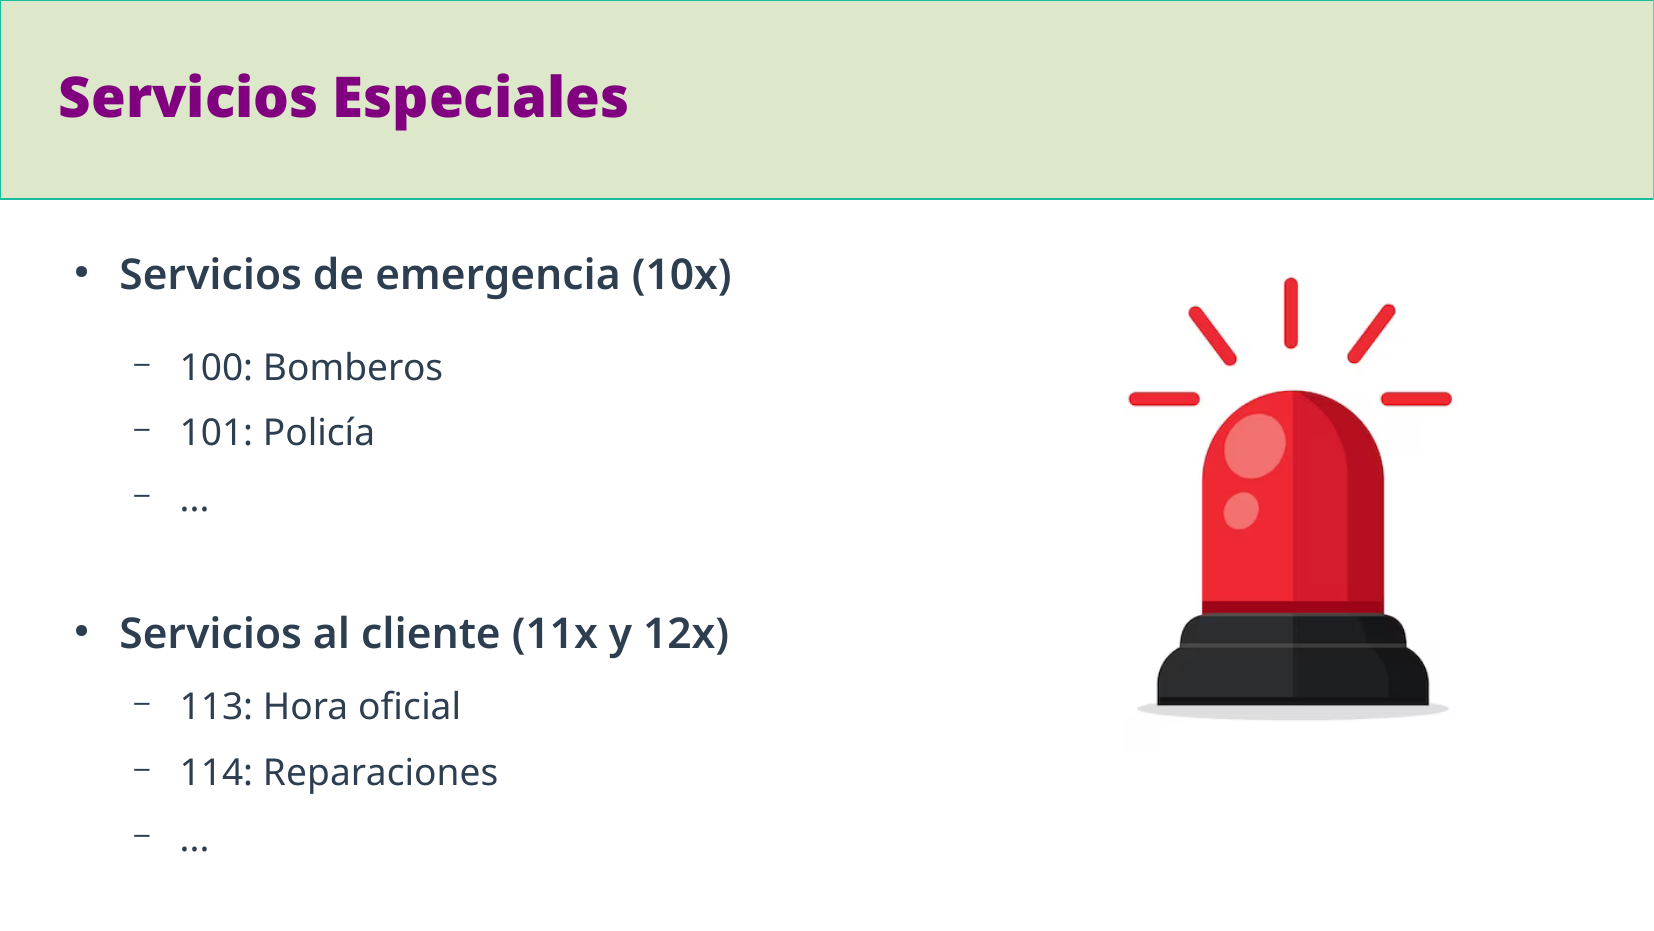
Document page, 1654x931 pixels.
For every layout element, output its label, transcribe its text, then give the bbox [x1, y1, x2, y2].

list Servicios de emergencia (10x) 100: Bomberos 101: Policía ... Servicios al cliente (11x y 12x) 113: Hora oficial 114: Reparaciones ... [59, 243, 1595, 864]
picture [1033, 236, 1550, 761]
title Servicios Especiales [59, 37, 1595, 156]
